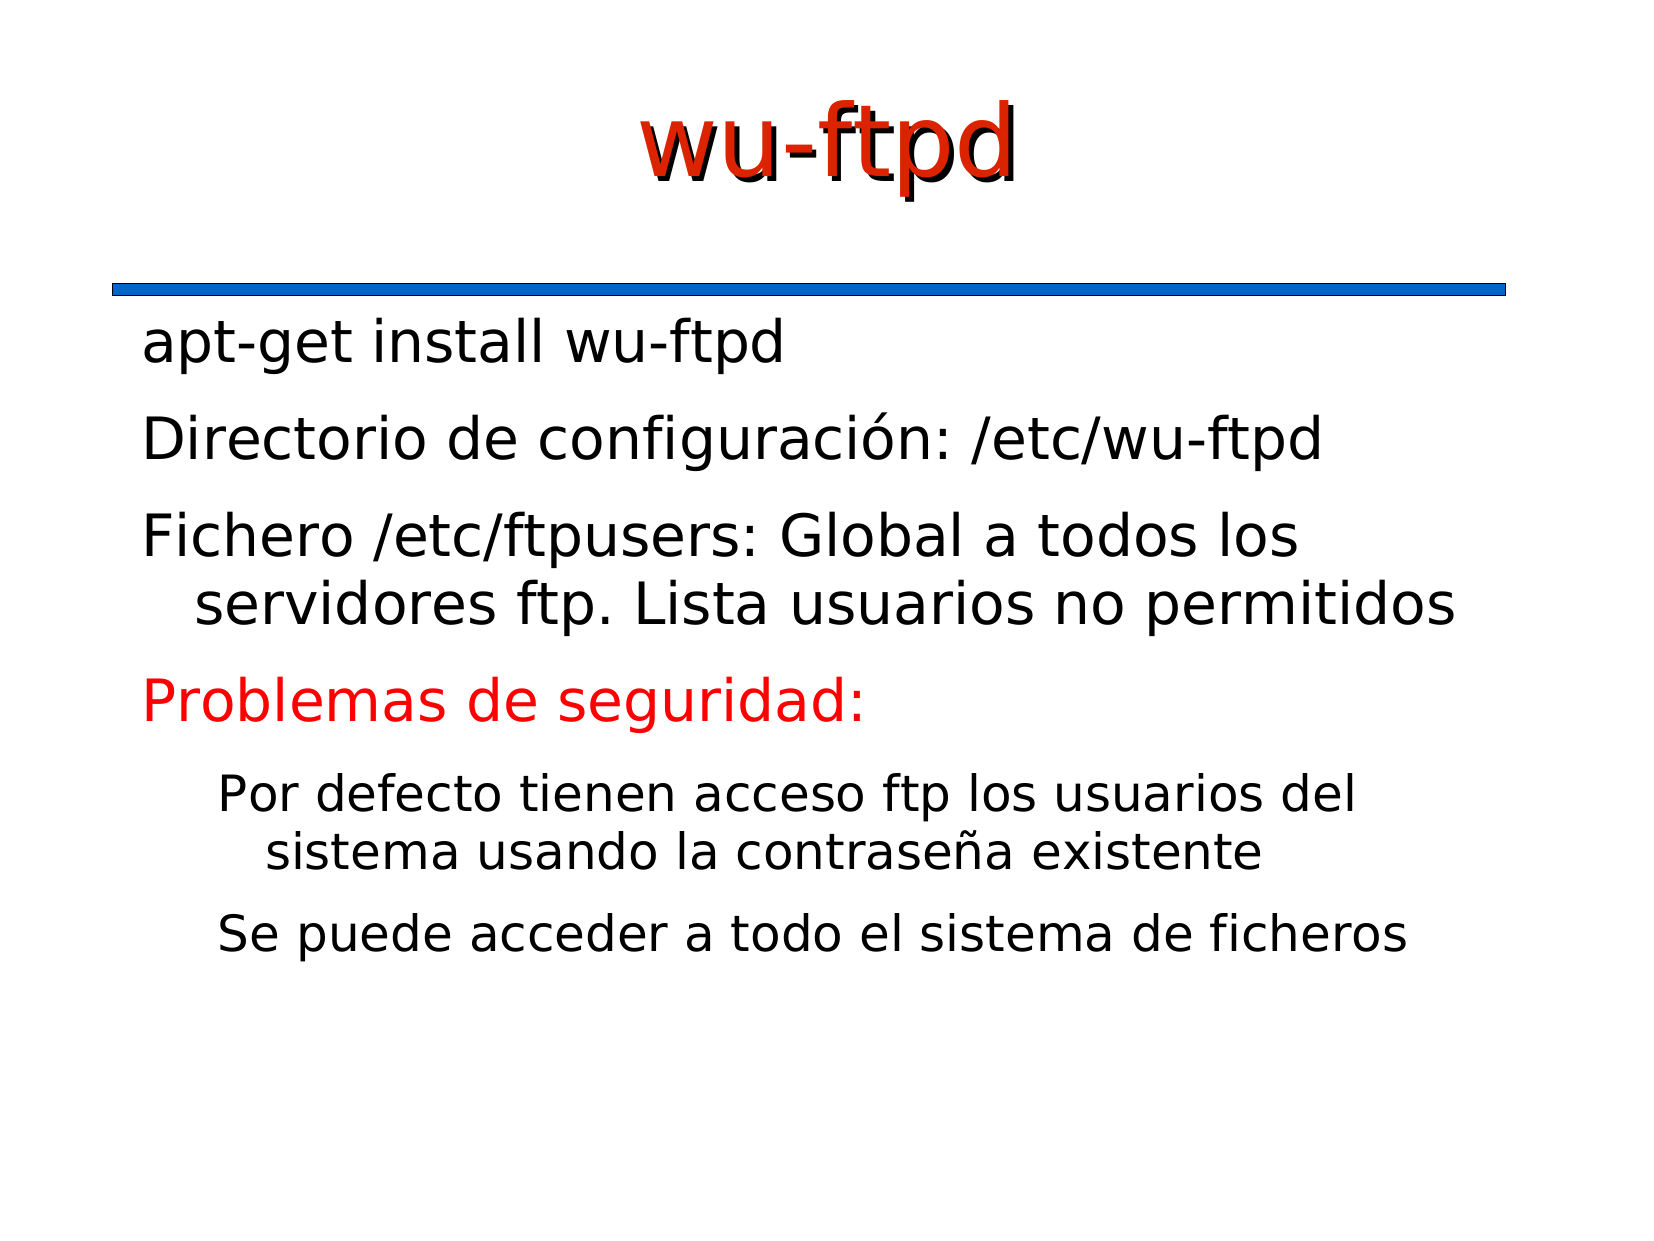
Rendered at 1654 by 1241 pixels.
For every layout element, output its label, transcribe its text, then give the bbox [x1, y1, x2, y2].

list apt-get install wu-ftpd Directorio de configuración: /etc/wu-ftpd Fichero /etc/ftpusers: Global a todos los servidores ftp. Lista usuarios no permitidos Problemas de seguridad: Por defecto tienen acceso ftp los usuarios del sistema usando la contraseña existente Se puede acceder a todo el sistema de ficheros [123, 308, 1536, 1090]
title wu-ftpd [121, 37, 1534, 246]
